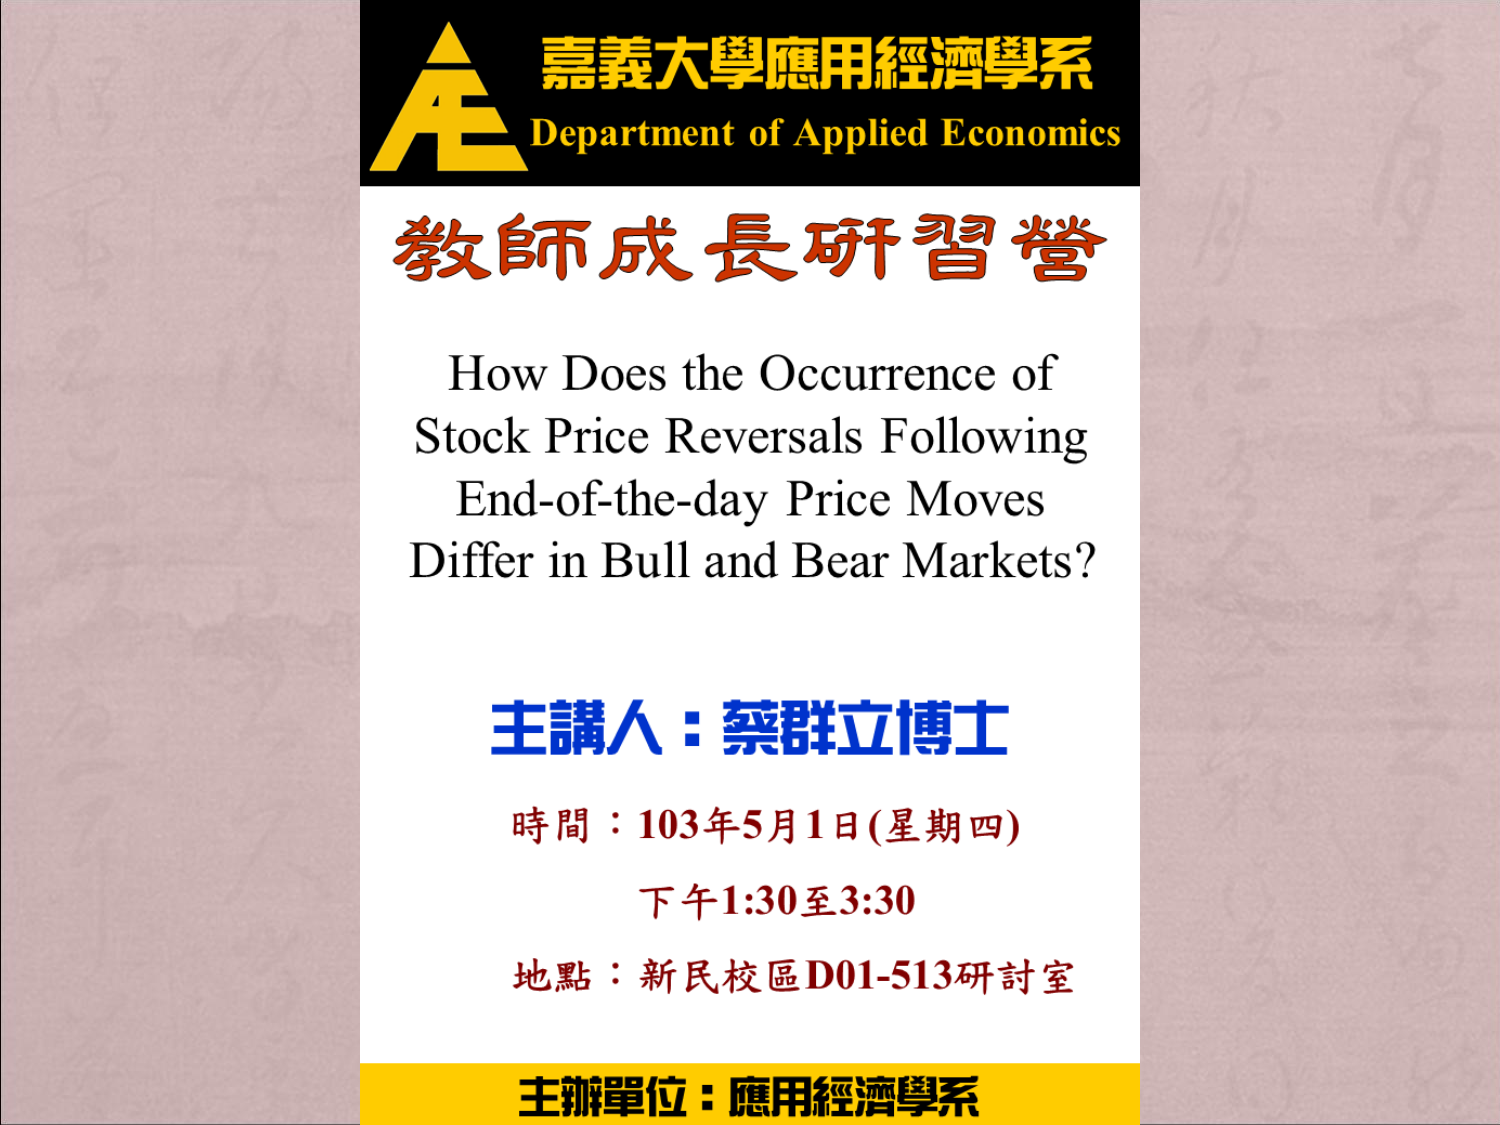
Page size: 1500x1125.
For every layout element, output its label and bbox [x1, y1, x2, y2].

picture [360, 0, 1140, 1125]
